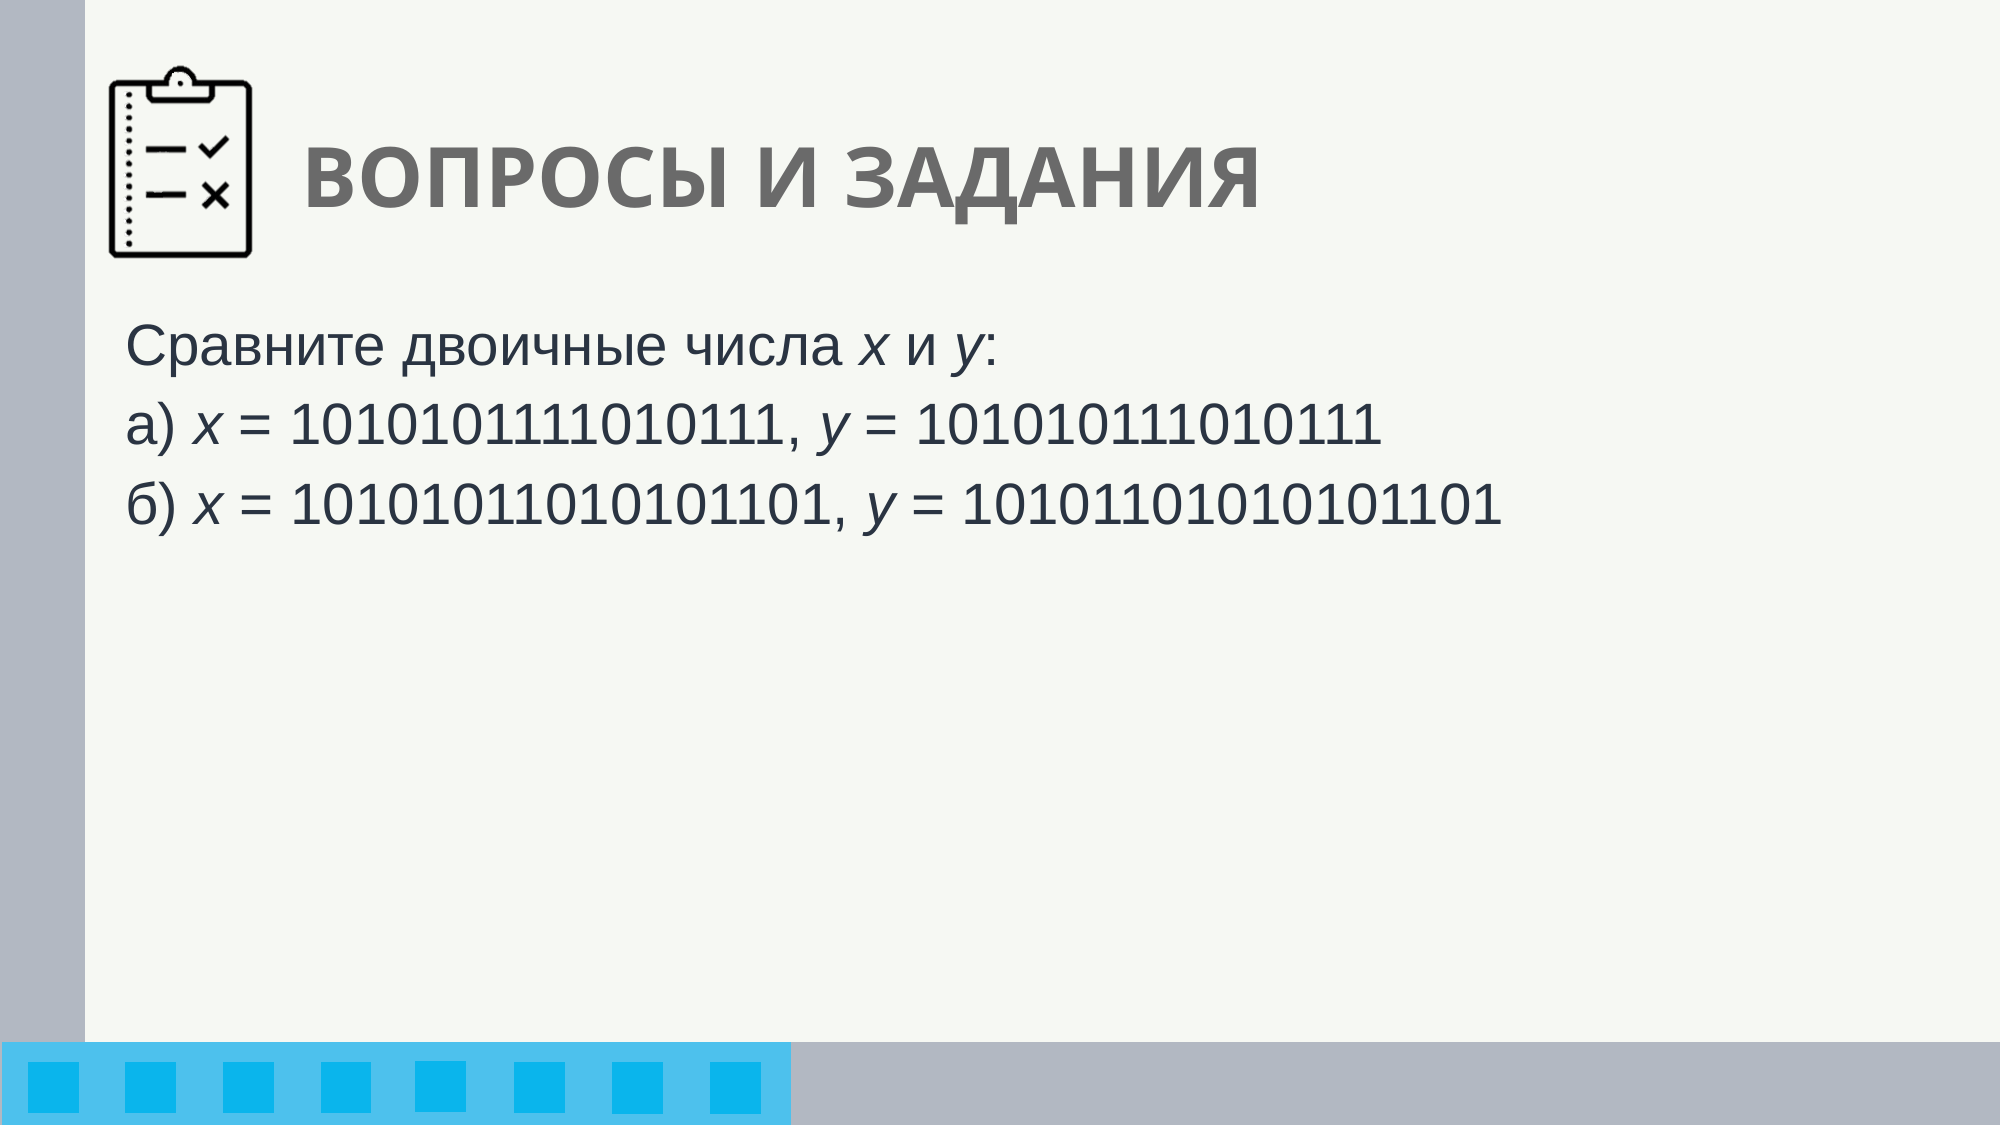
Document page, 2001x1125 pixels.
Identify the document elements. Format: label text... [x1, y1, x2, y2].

title ВОПРОСЫ И ЗАДАНИЯ [285, 67, 1892, 286]
list Сравните двоичные числа x и y: а) x = 1010101111010111, y = 101010111010111 б) x = 10101011010101101, y = 10101101010101101 [110, 311, 1892, 1058]
